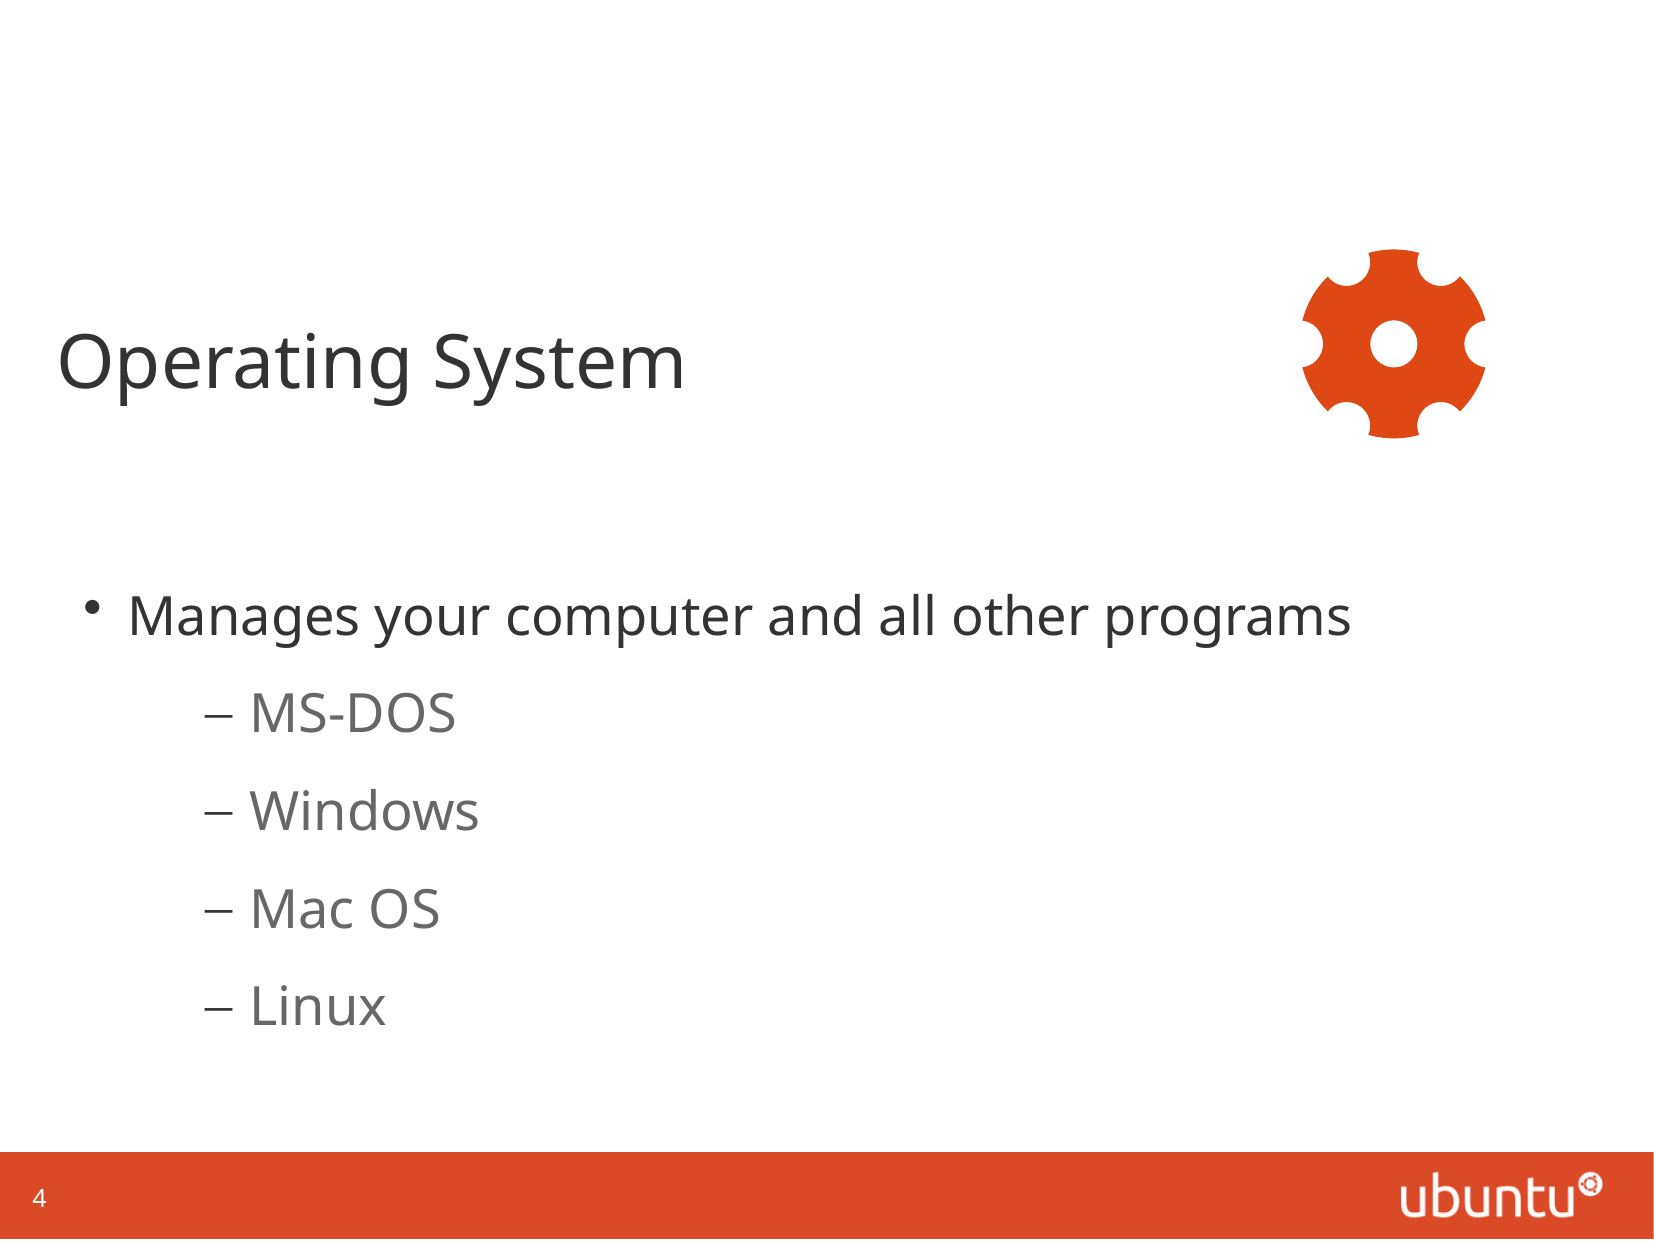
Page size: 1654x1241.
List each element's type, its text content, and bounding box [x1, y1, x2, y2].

title Operating System [56, 130, 1596, 587]
list Manages your computer and all other programs MS-DOS Windows Mac OS Linux [75, 540, 1587, 1241]
picture [1587, 1152, 1654, 1239]
picture [0, 1152, 75, 1239]
picture [1275, 225, 1513, 463]
